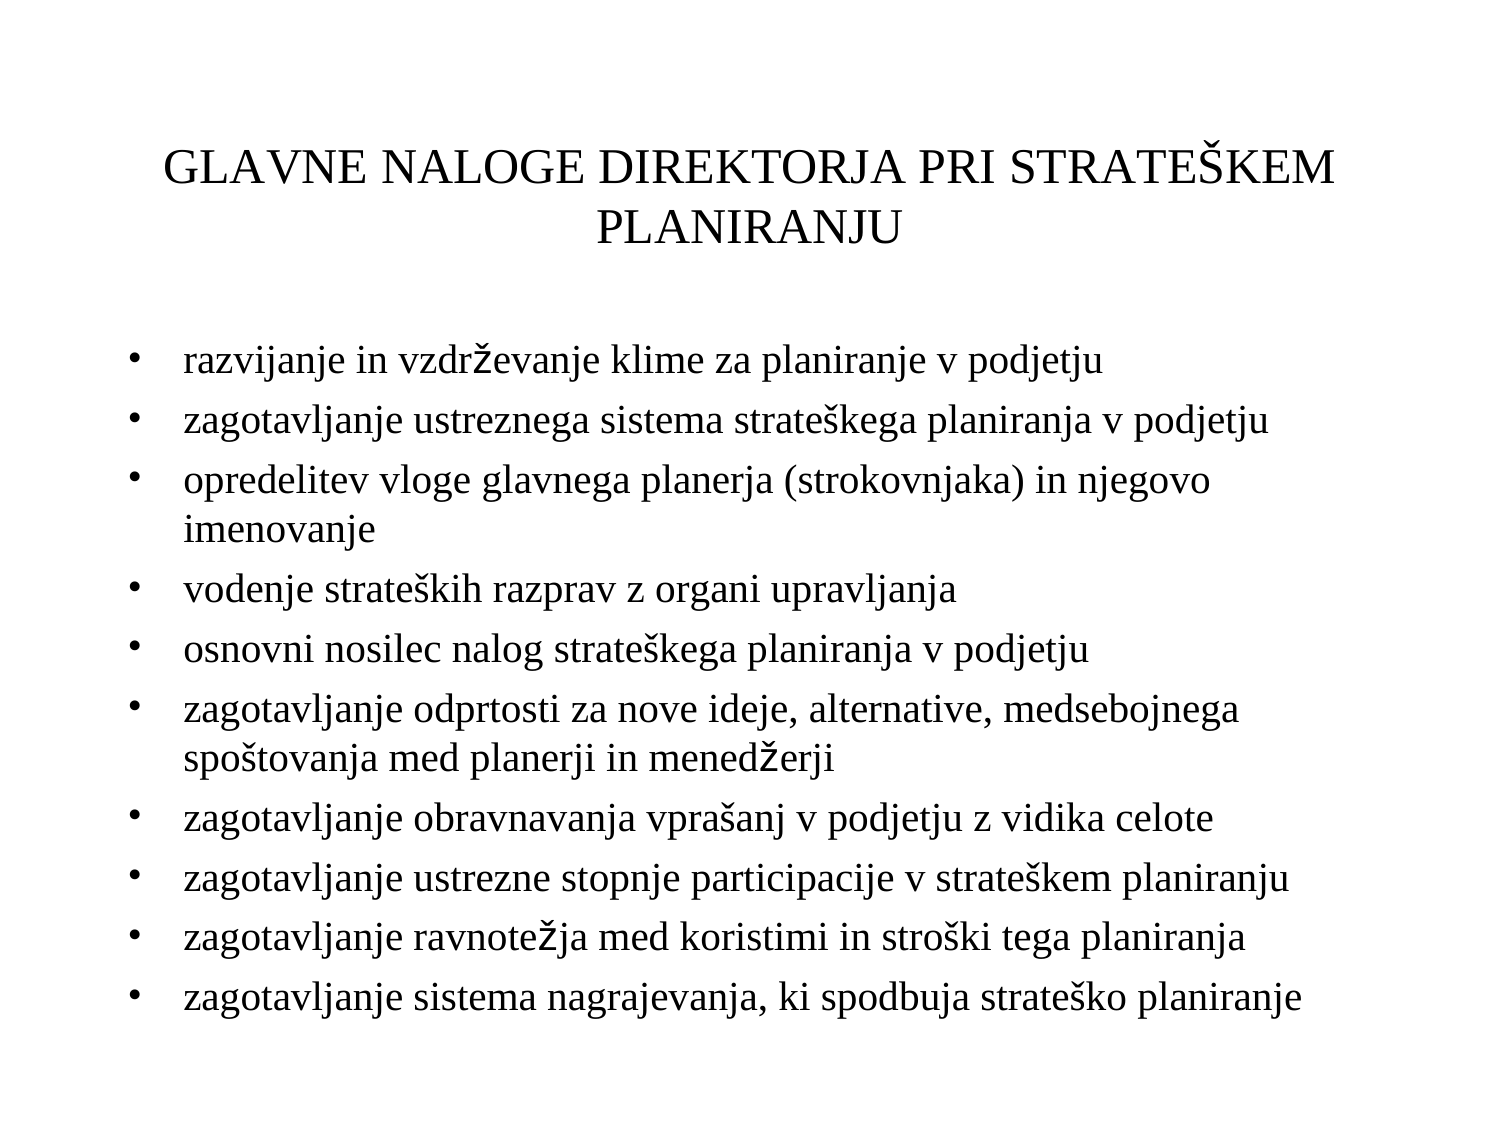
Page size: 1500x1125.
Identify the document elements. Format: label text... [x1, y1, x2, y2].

title GLAVNE NALOGE DIREKTORJA PRI STRATEŠKEM PLANIRANJU [112, 99, 1388, 288]
list razvijanje in vzdrževanje klime za planiranje v podjetju zagotavljanje ustreznega sistema strateškega planiranja v podjetju opredelitev vloge glavnega planerja (strokovnjaka) in njegovo imenovanje vodenje strateških razprav z organi upravljanja osnovni nosilec nalog strateškega planiranja v podjetju zagotavljanje odprtosti za nove ideje, alternative, medsebojnega spoštovanja med planerji in menedžerji zagotavljanje obravnavanja vprašanj v podjetju z vidika celote zagotavljanje ustrezne stopnje participacije v strateškem planiranju zagotavljanje ravnotežja med koristimi in stroški tega planiranja zagotavljanje sistema nagrajevanja, ki spodbuja strateško planiranje [112, 324, 1388, 1034]
